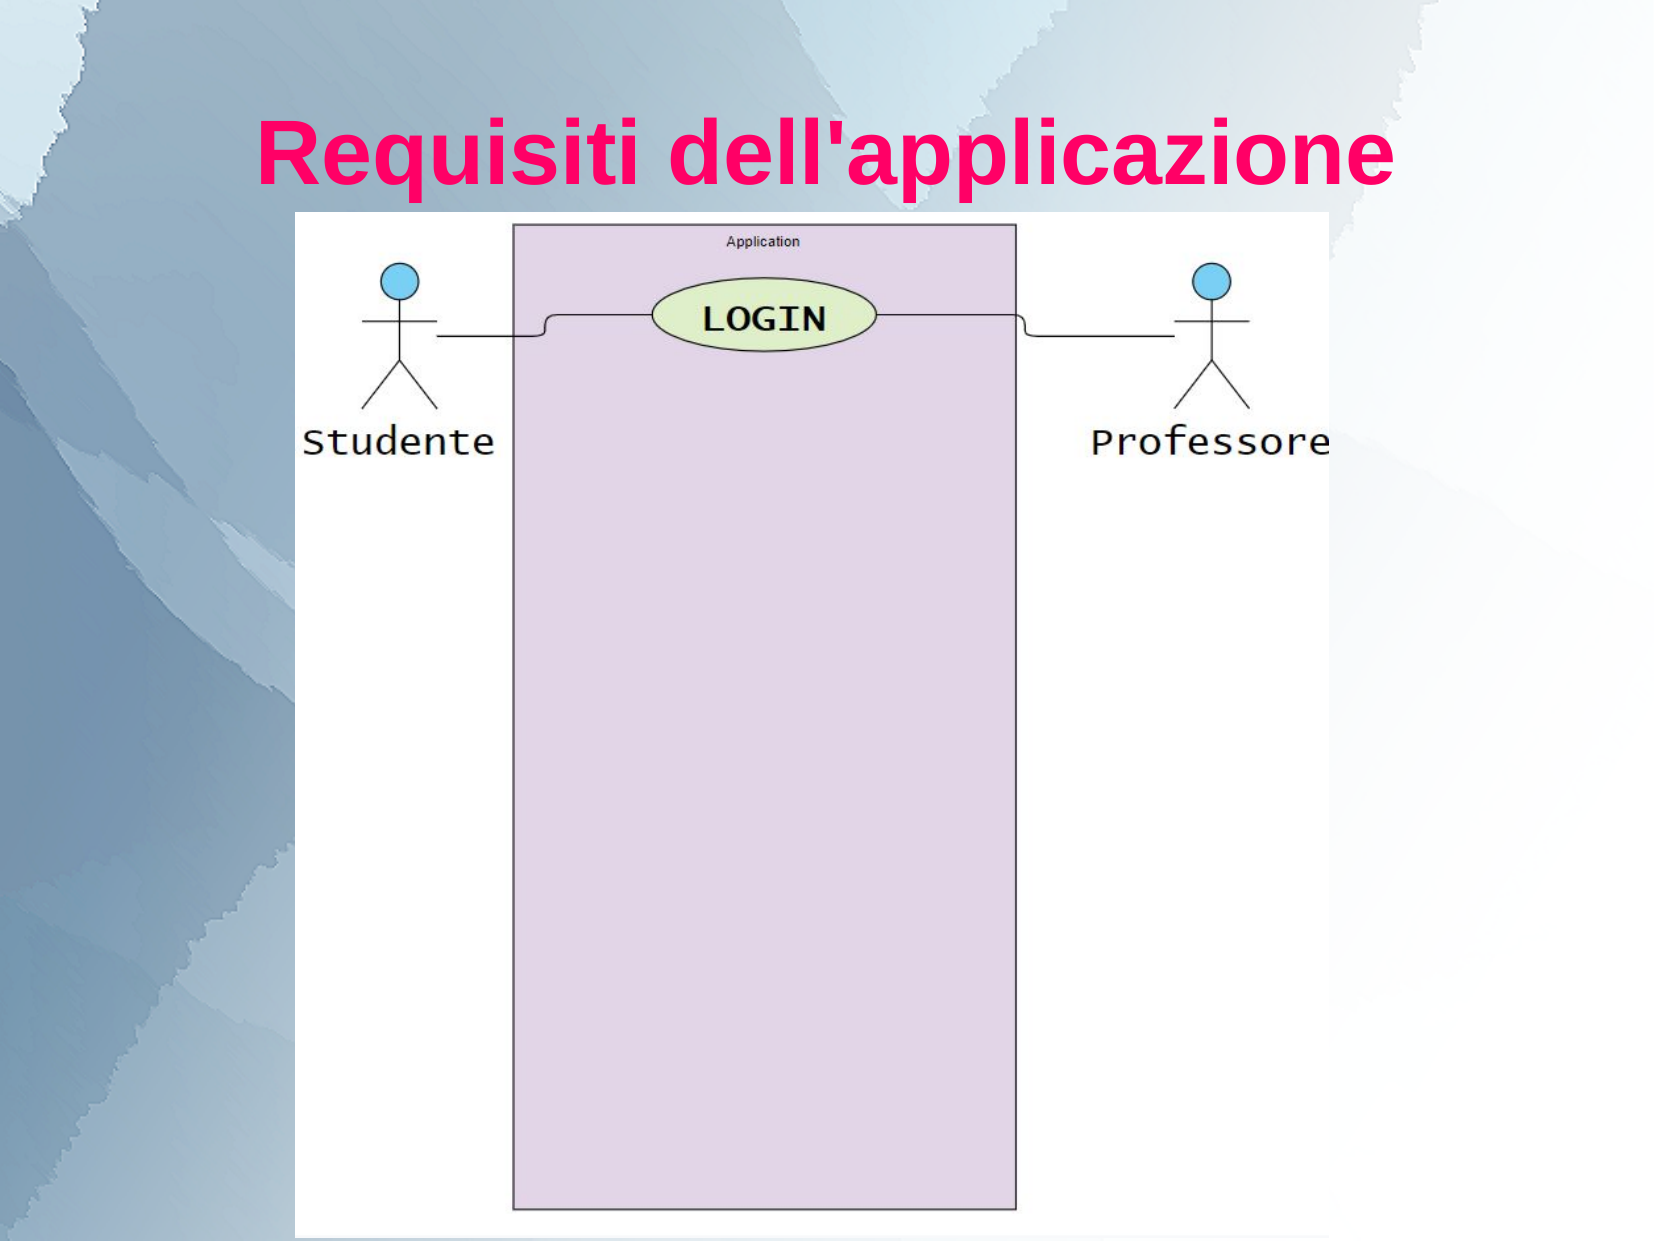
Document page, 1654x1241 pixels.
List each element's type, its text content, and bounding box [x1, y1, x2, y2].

title Requisiti dell'applicazione [82, 49, 1571, 257]
picture [0, 0, 1654, 1241]
